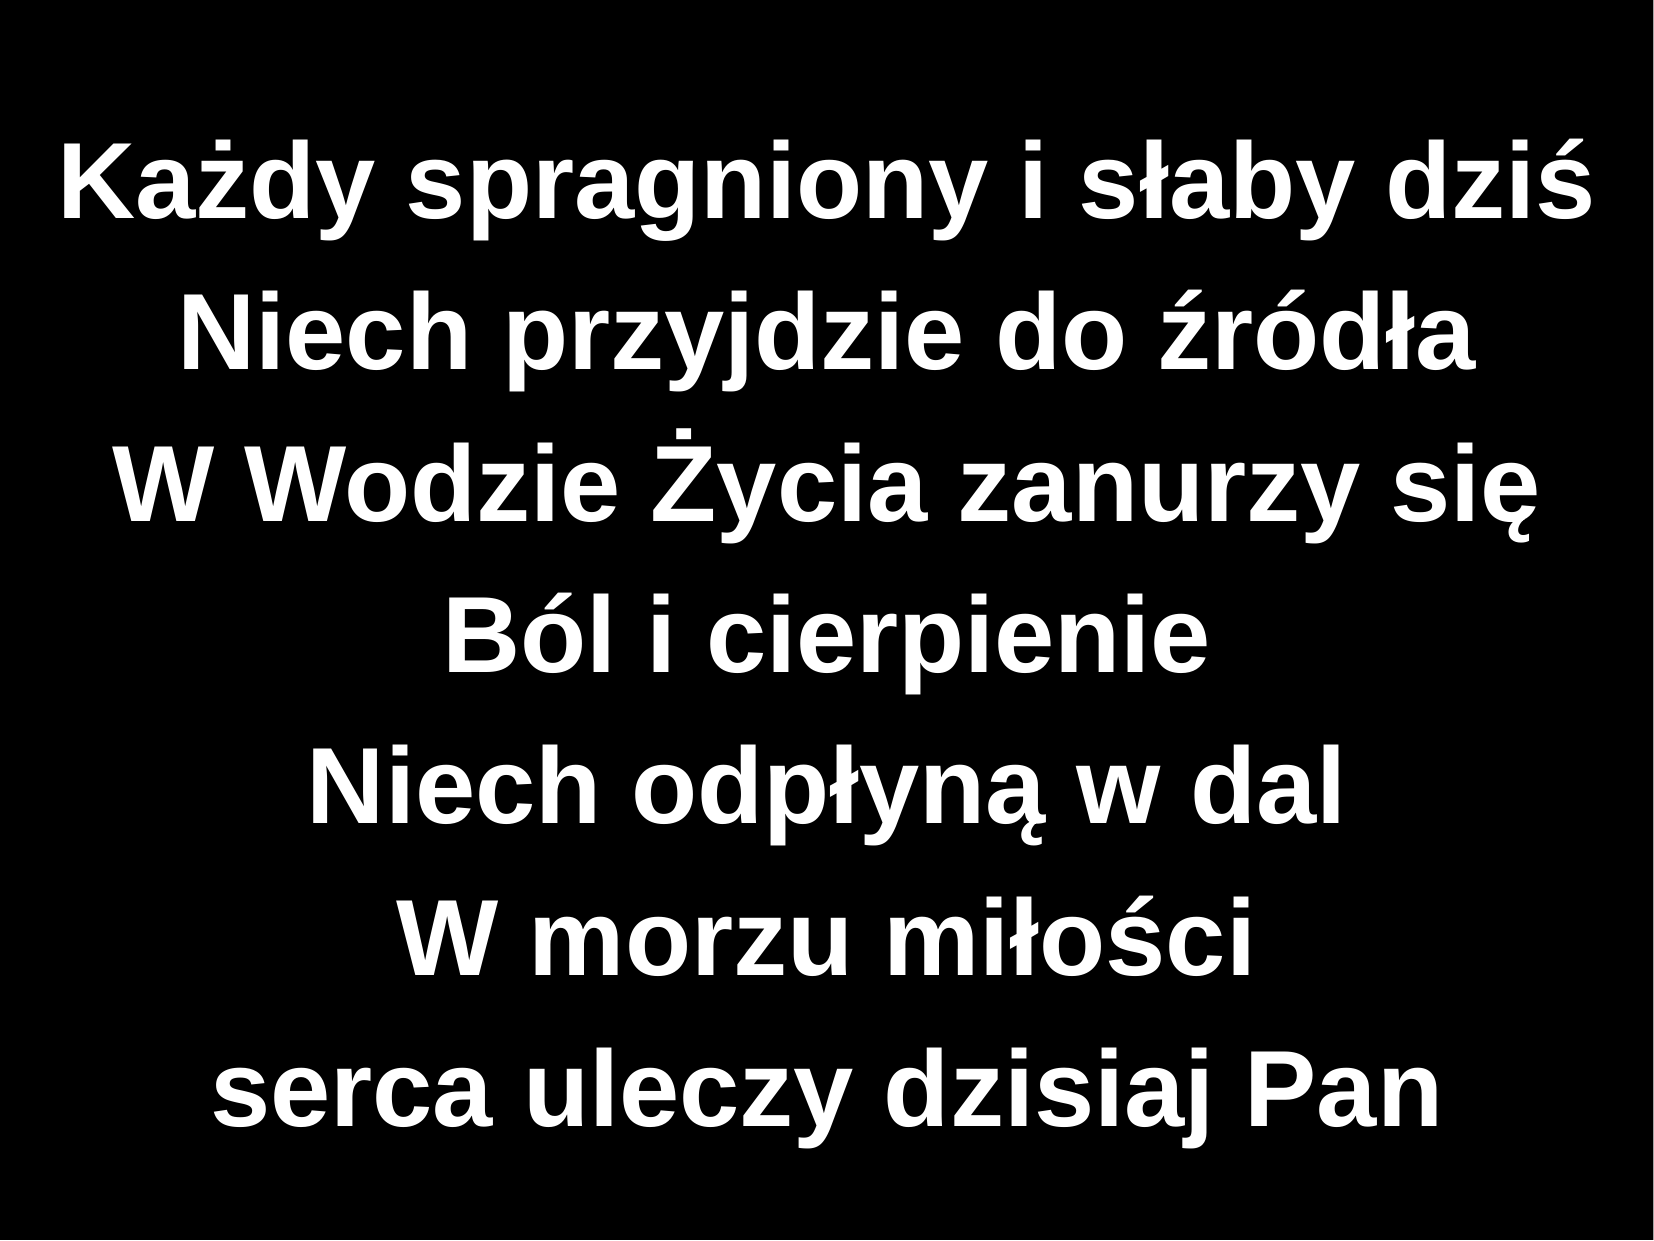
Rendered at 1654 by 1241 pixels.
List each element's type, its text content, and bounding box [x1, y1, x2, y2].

subtitle Każdy spragniony i słaby dziś Niech przyjdzie do źródła W Wodzie Życia zanurzy się Ból i cierpienie Niech odpłyną w dal W morzu miłości serca uleczy dzisiaj Pan [0, 0, 1654, 1240]
